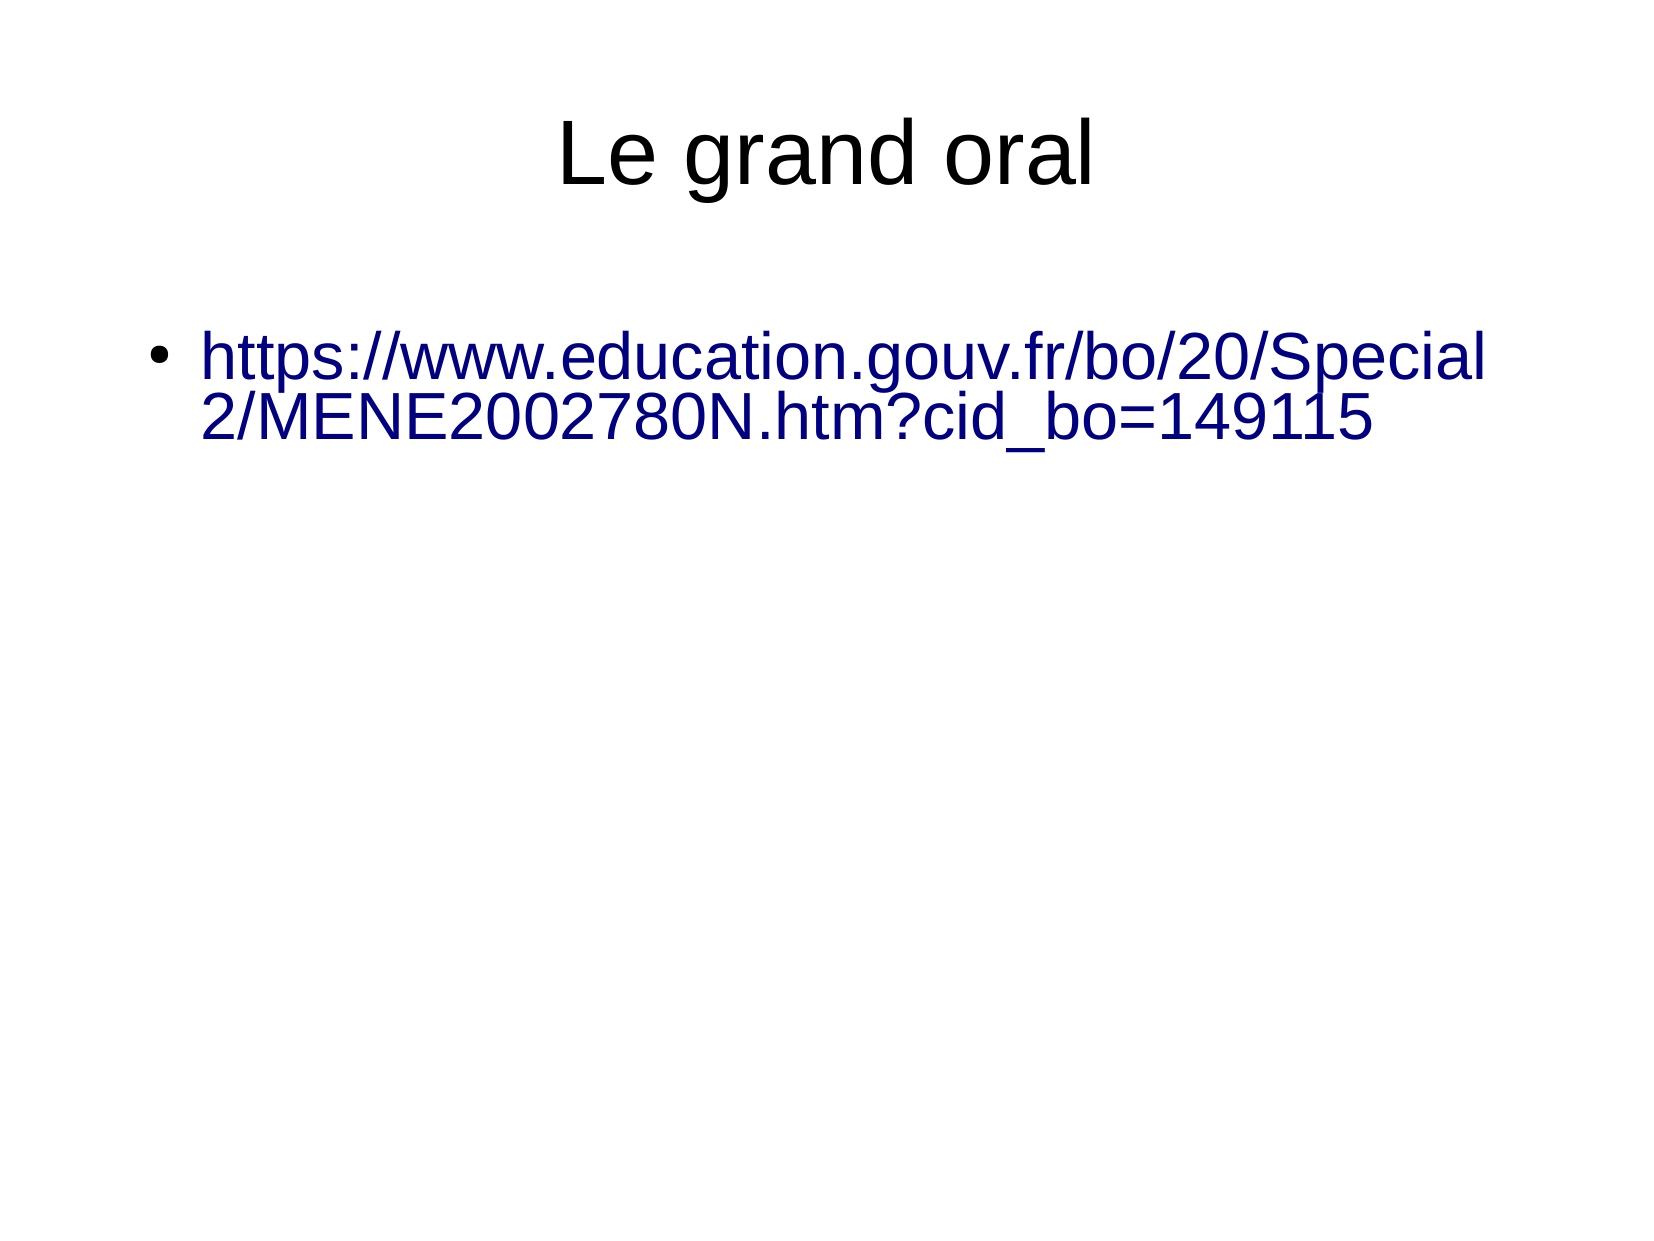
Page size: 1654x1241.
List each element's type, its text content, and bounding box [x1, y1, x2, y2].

title Le grand oral [82, 49, 1571, 257]
list https://www.education.gouv.fr/bo/20/Special2/MENE2002780N.htm?cid_bo=149115 [129, 318, 1512, 520]
